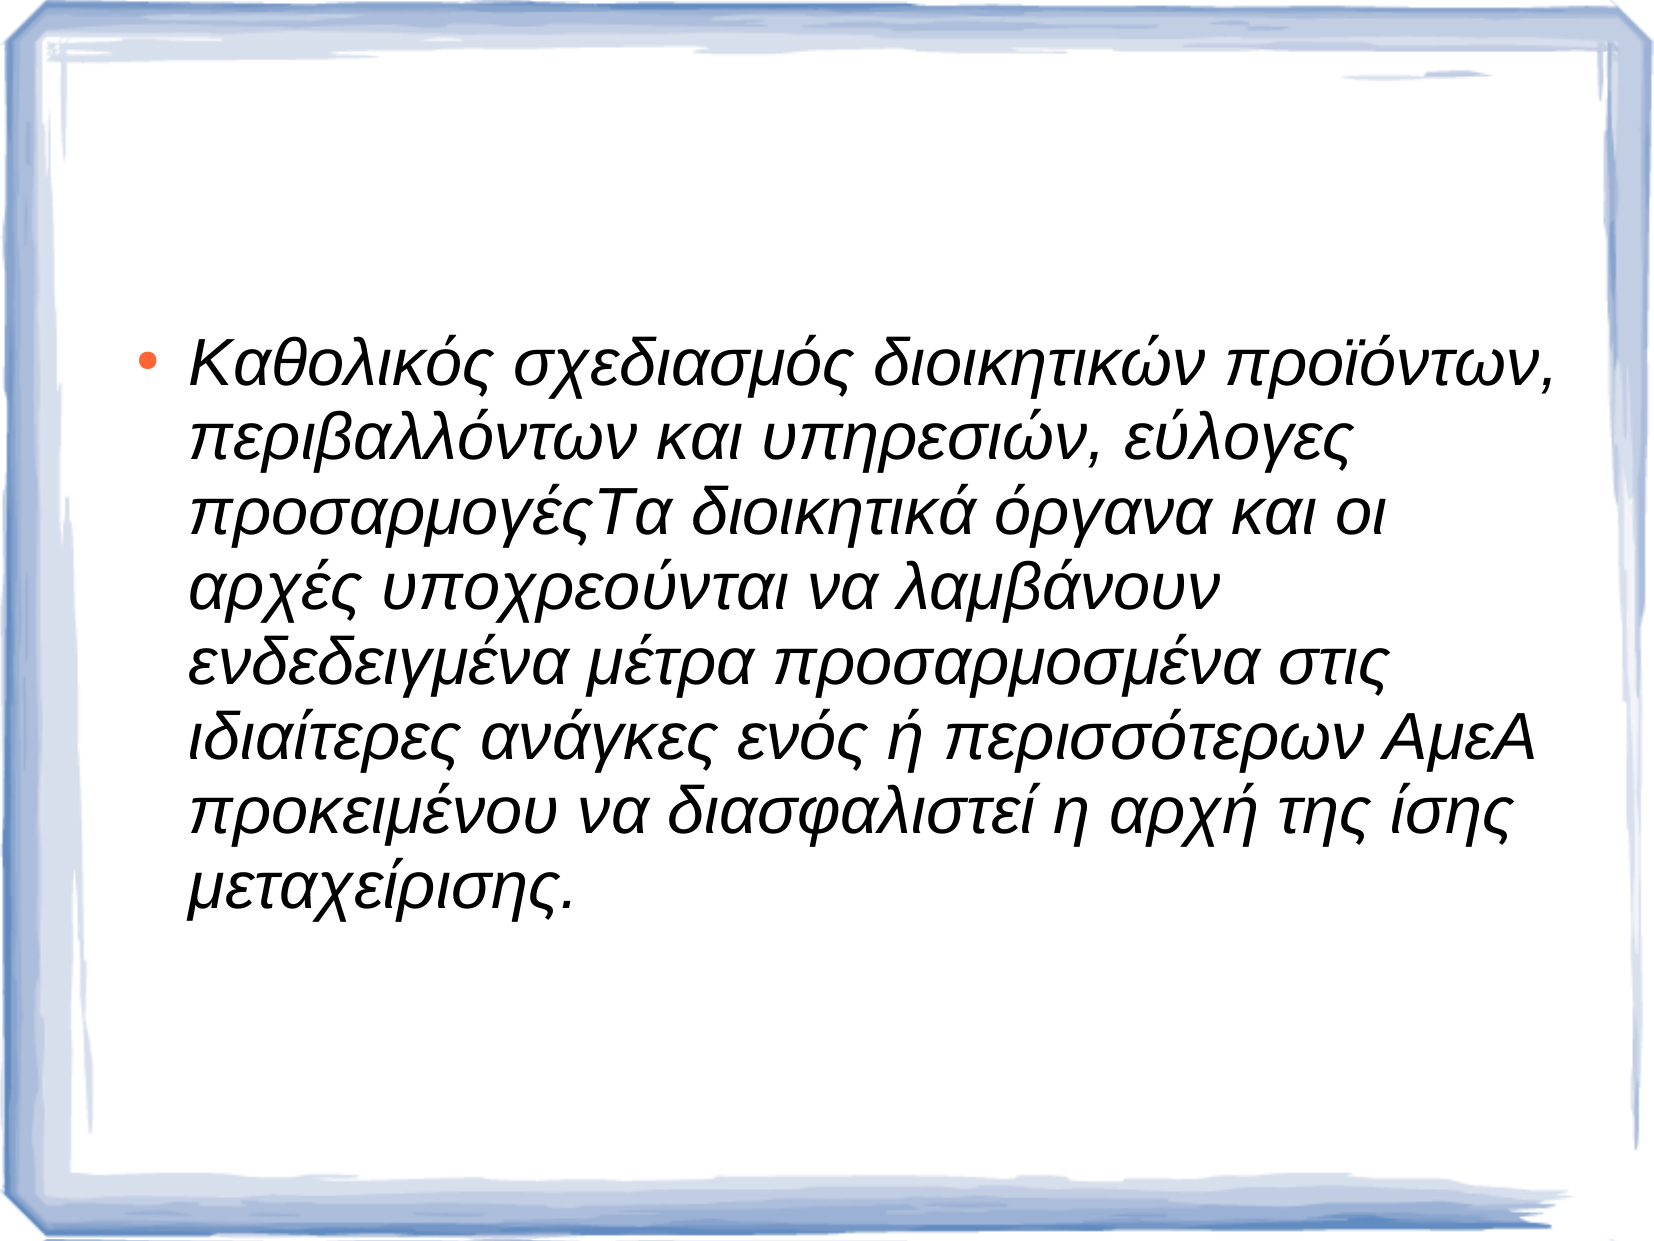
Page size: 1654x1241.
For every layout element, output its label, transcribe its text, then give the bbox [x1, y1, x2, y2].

picture [0, 0, 1654, 1241]
list Καθολικός σχεδιασμός διοικητικών προϊόντων, περιβαλλόντων και υπηρεσιών, εύλογες προσαρμογέςΤα διοικητικά όργανα και οι αρχές υποχρεούνται να λαμβάνουν ενδεδειγμένα μέτρα προσαρμοσμένα στις ιδιαίτερες ανάγκες ενός ή περισσότερων ΑμεΑ προκειμένου να διασφαλιστεί η αρχή της ίσης μεταχείρισης. [118, 324, 1571, 1004]
